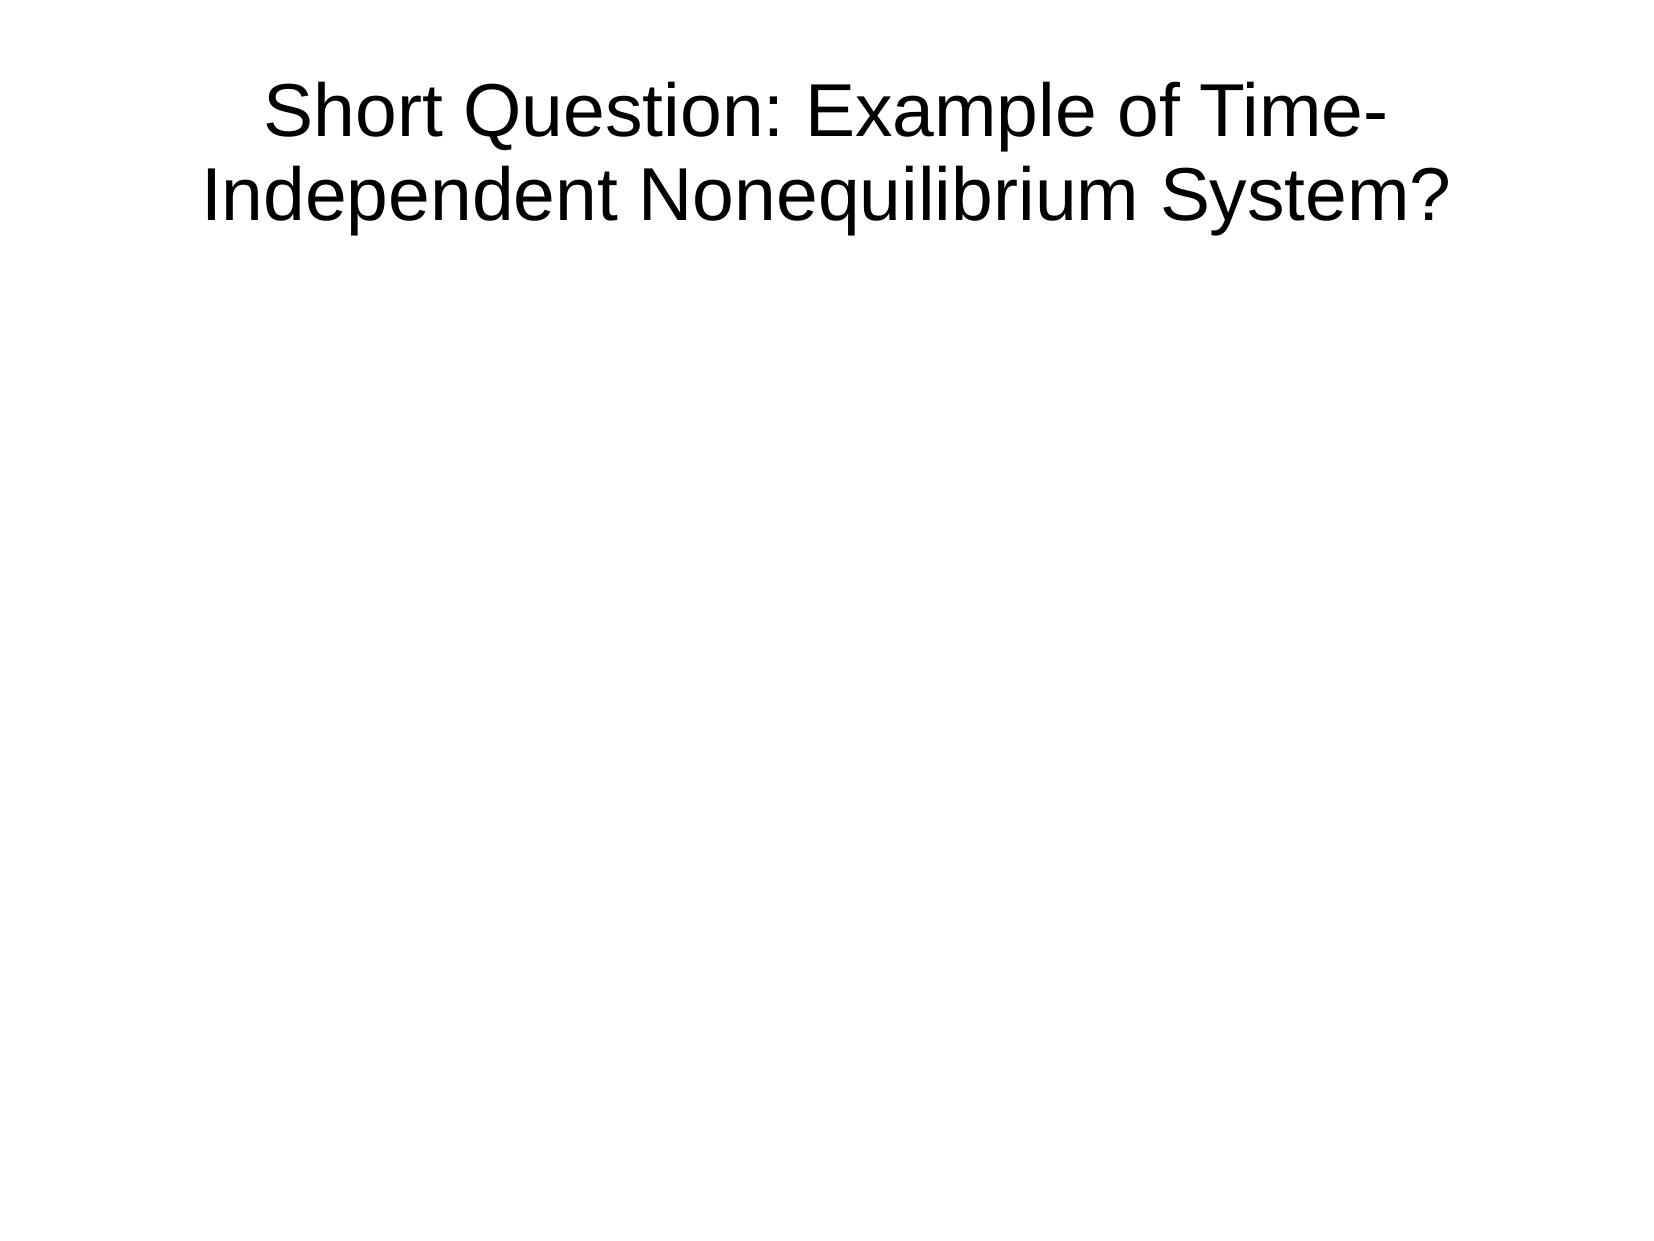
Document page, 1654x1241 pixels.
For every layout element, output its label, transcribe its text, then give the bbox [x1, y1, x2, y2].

title Short Question: Example of Time-Independent Nonequilibrium System? [82, 56, 1571, 250]
